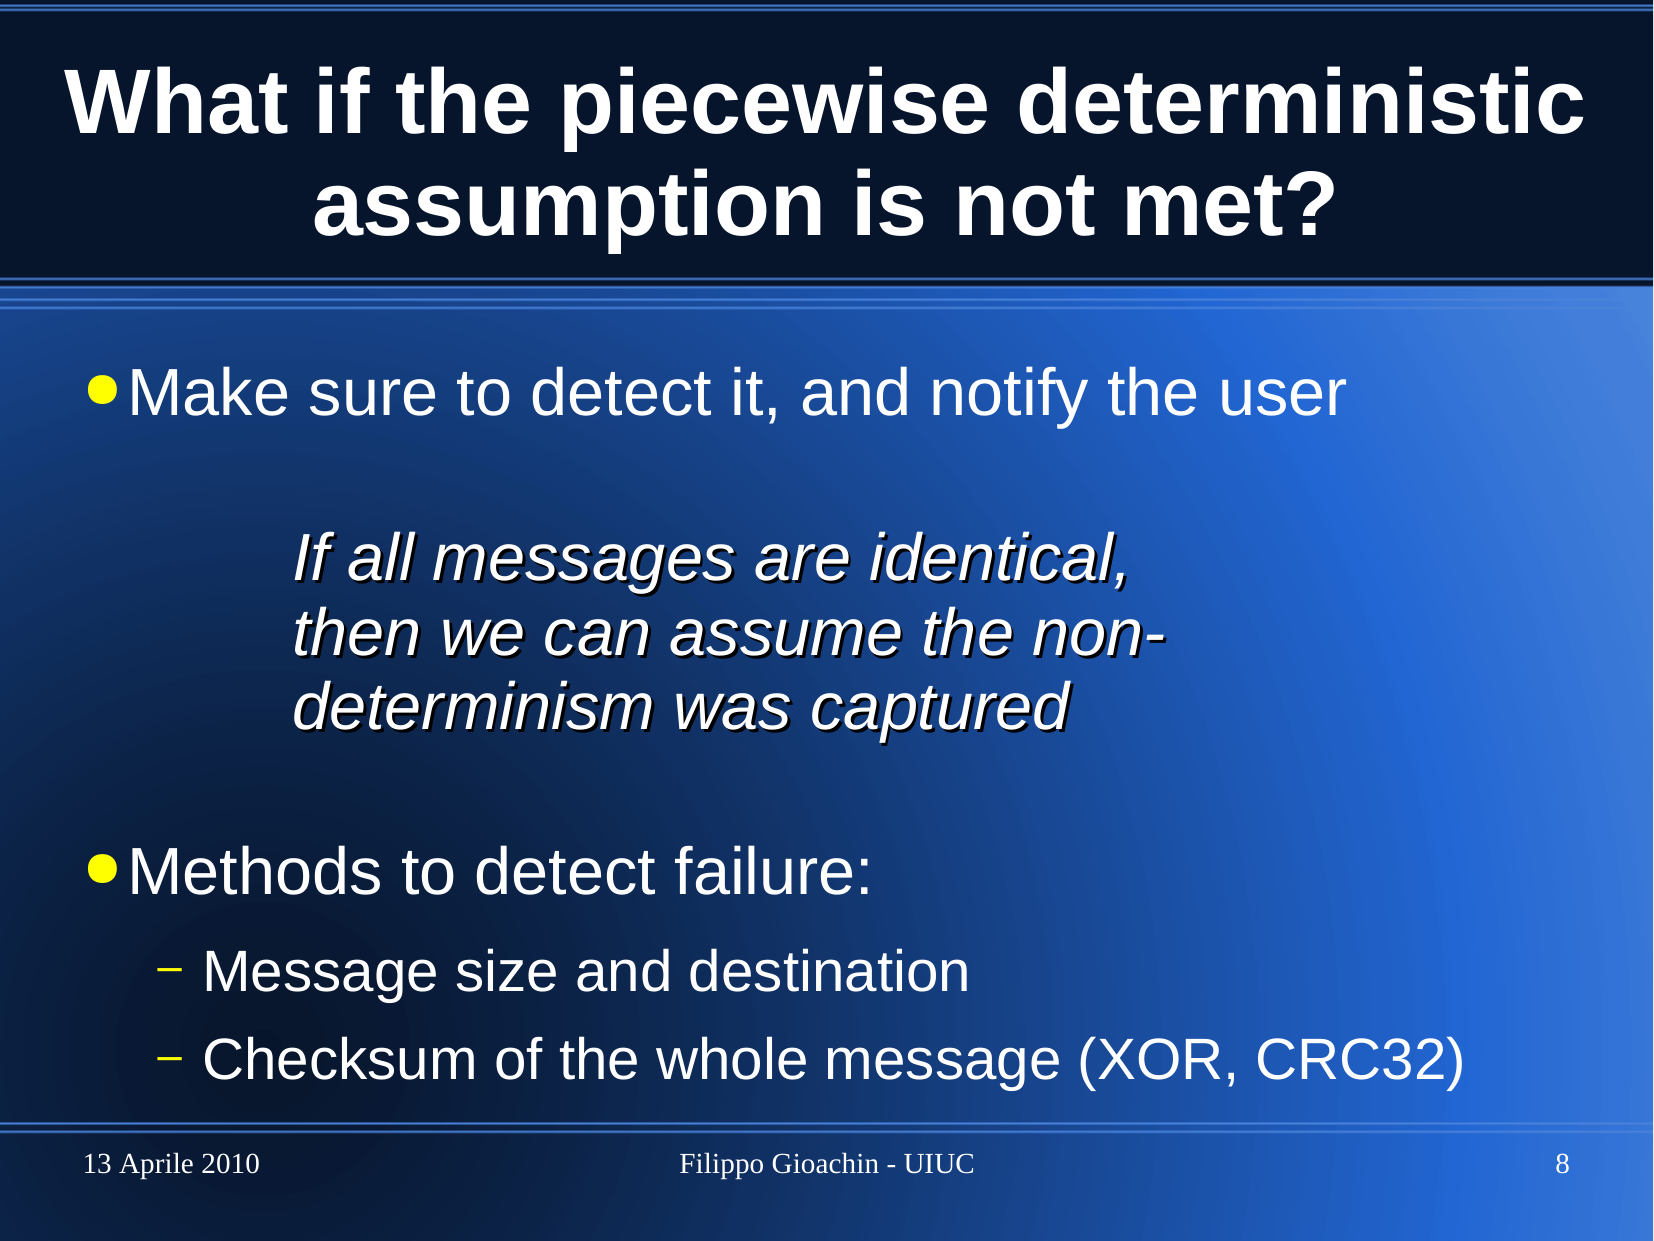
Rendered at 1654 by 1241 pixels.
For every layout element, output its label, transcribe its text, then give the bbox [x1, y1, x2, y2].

title What if the piecewise deterministic assumption is not met? [62, 49, 1591, 257]
picture [0, 0, 1654, 1241]
list Make sure to detect it, and notify the user If all messages are identical, then we can assume the non-determinism was captured Methods to detect failure: Message size and destination Checksum of the whole message (XOR, CRC32) [82, 355, 1571, 1160]
